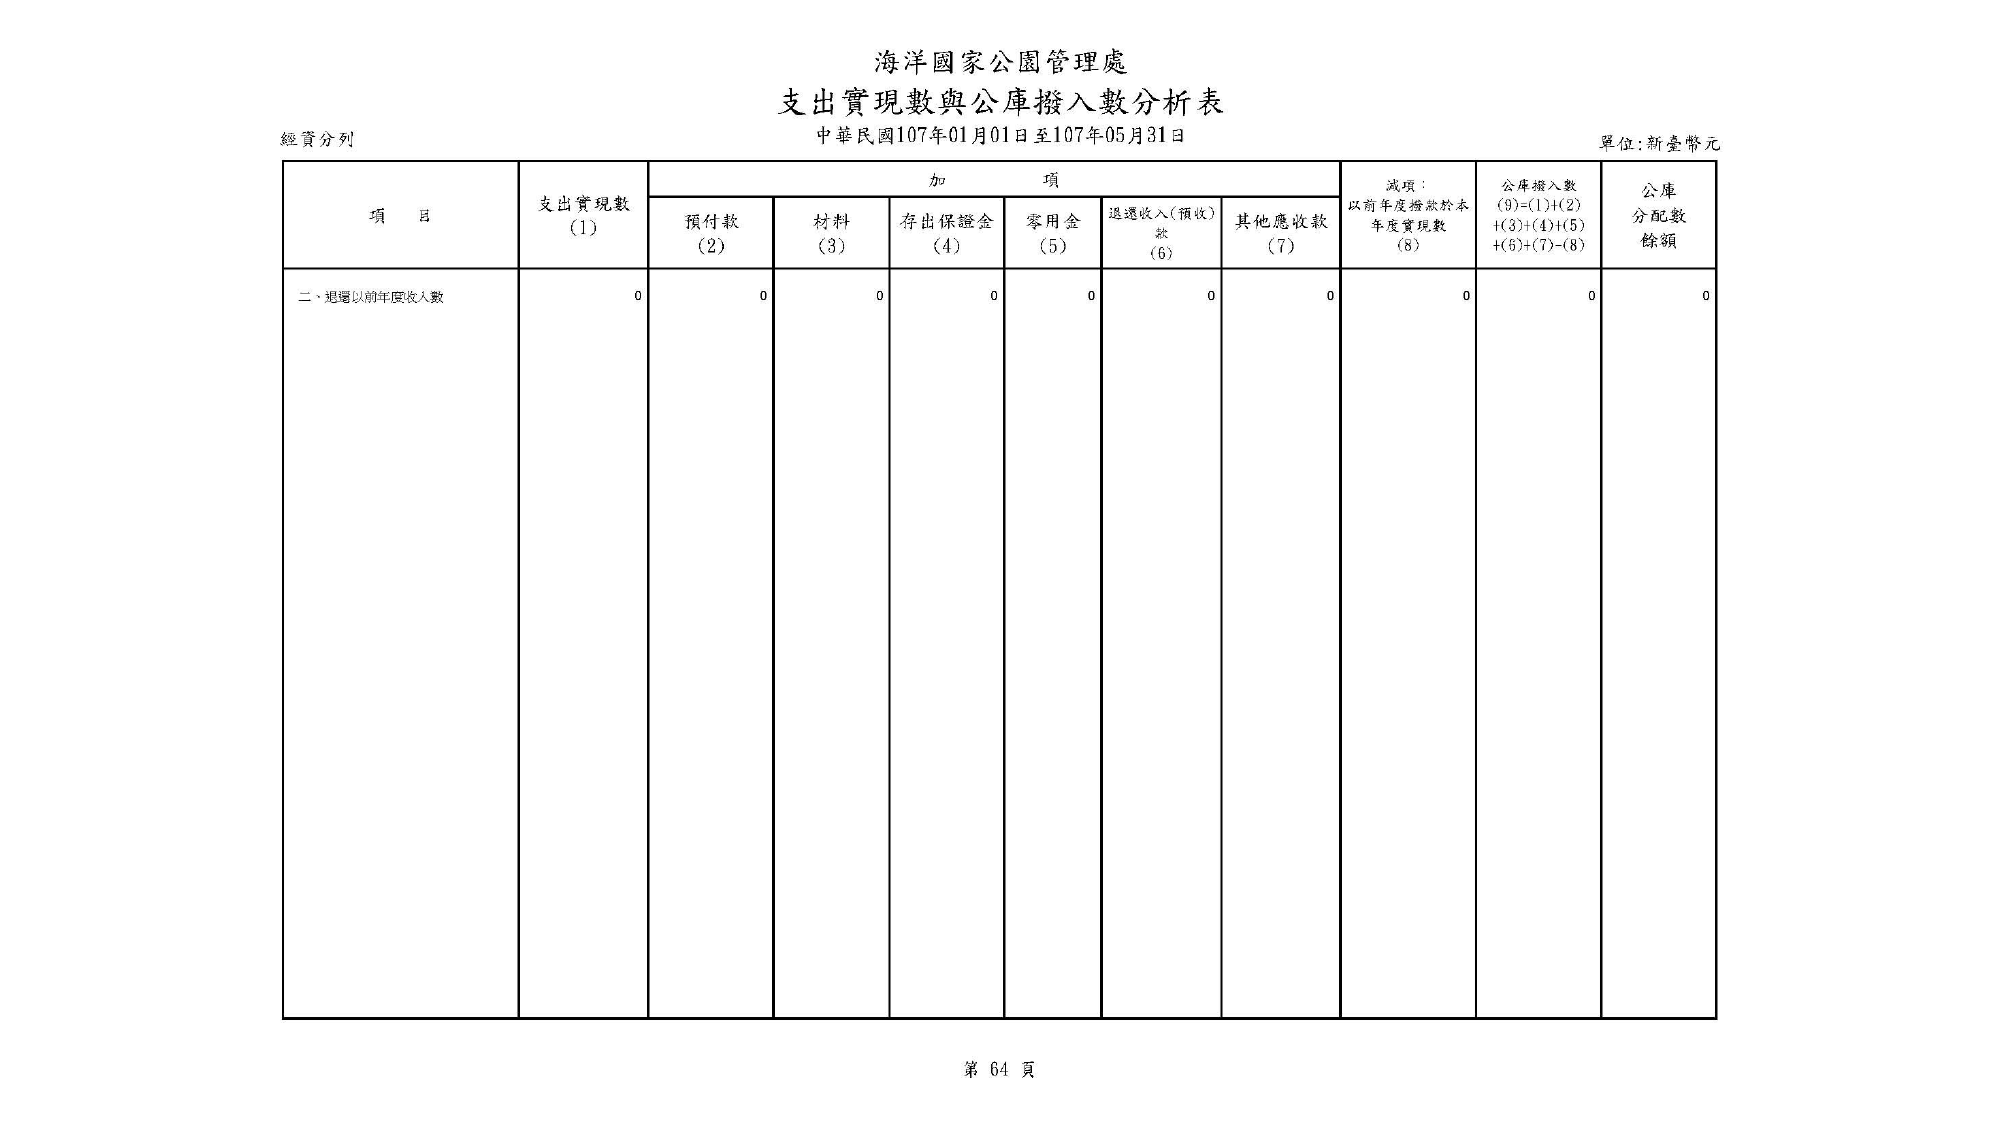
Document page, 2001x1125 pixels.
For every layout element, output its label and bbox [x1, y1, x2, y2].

picture [204, 0, 1796, 1125]
